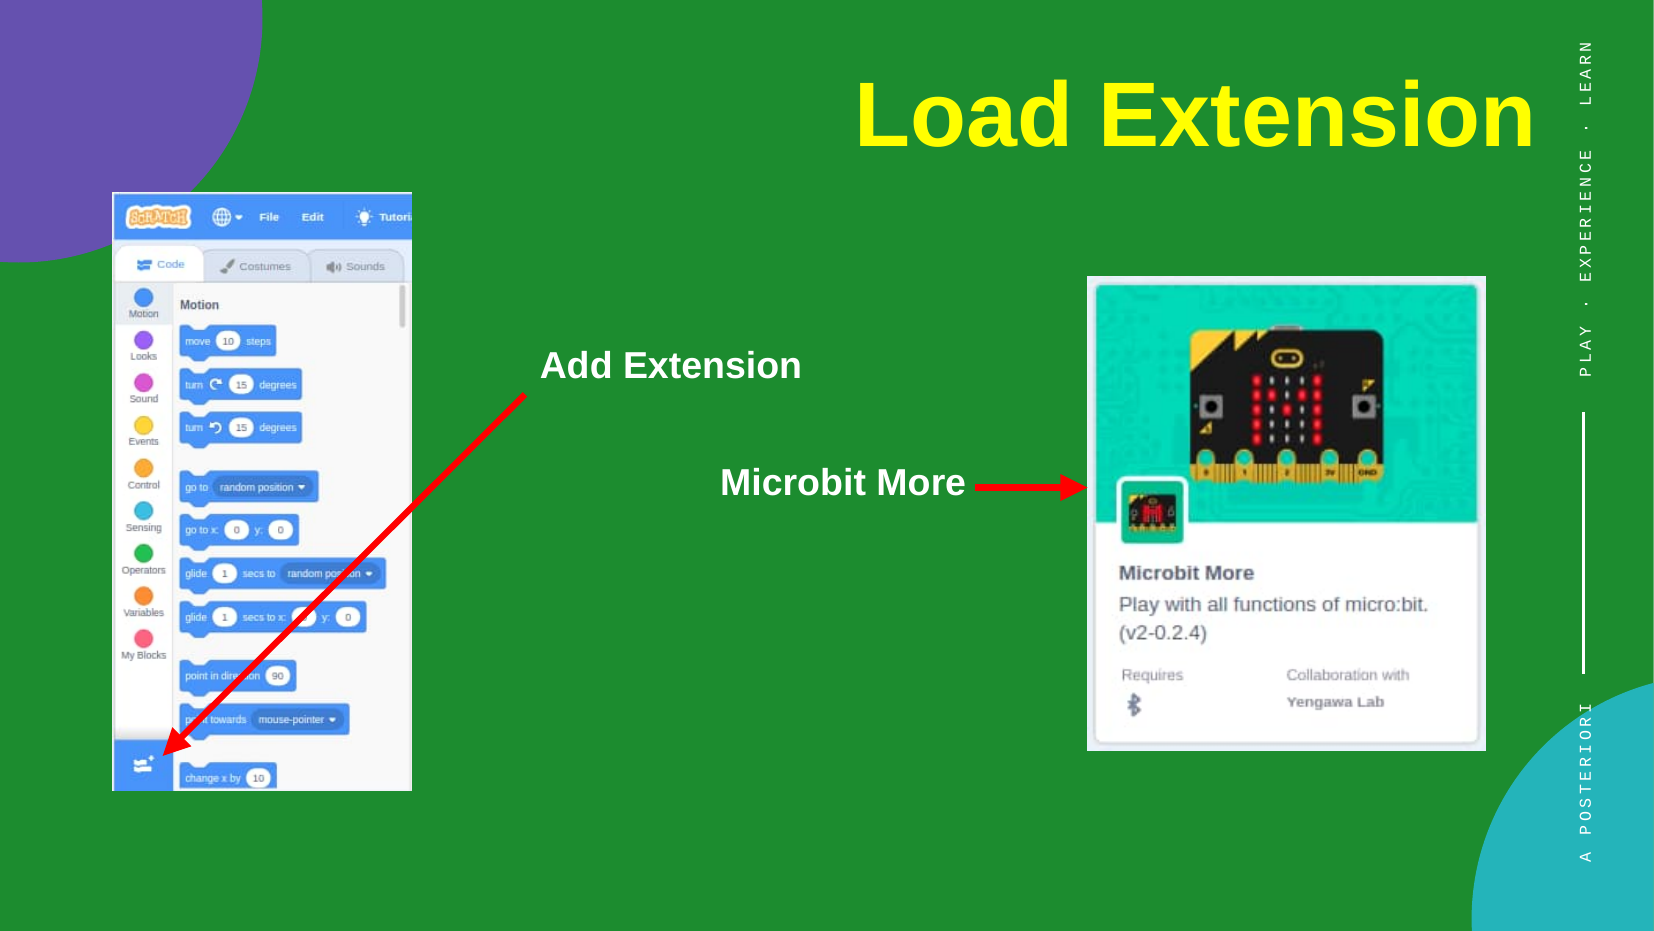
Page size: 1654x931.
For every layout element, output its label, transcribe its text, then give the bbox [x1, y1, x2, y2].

title Load Extension [262, 37, 1538, 193]
picture [1087, 276, 1486, 751]
text_box Microbit More [705, 454, 982, 512]
text_box Add Extension [525, 337, 818, 395]
picture [112, 192, 412, 791]
